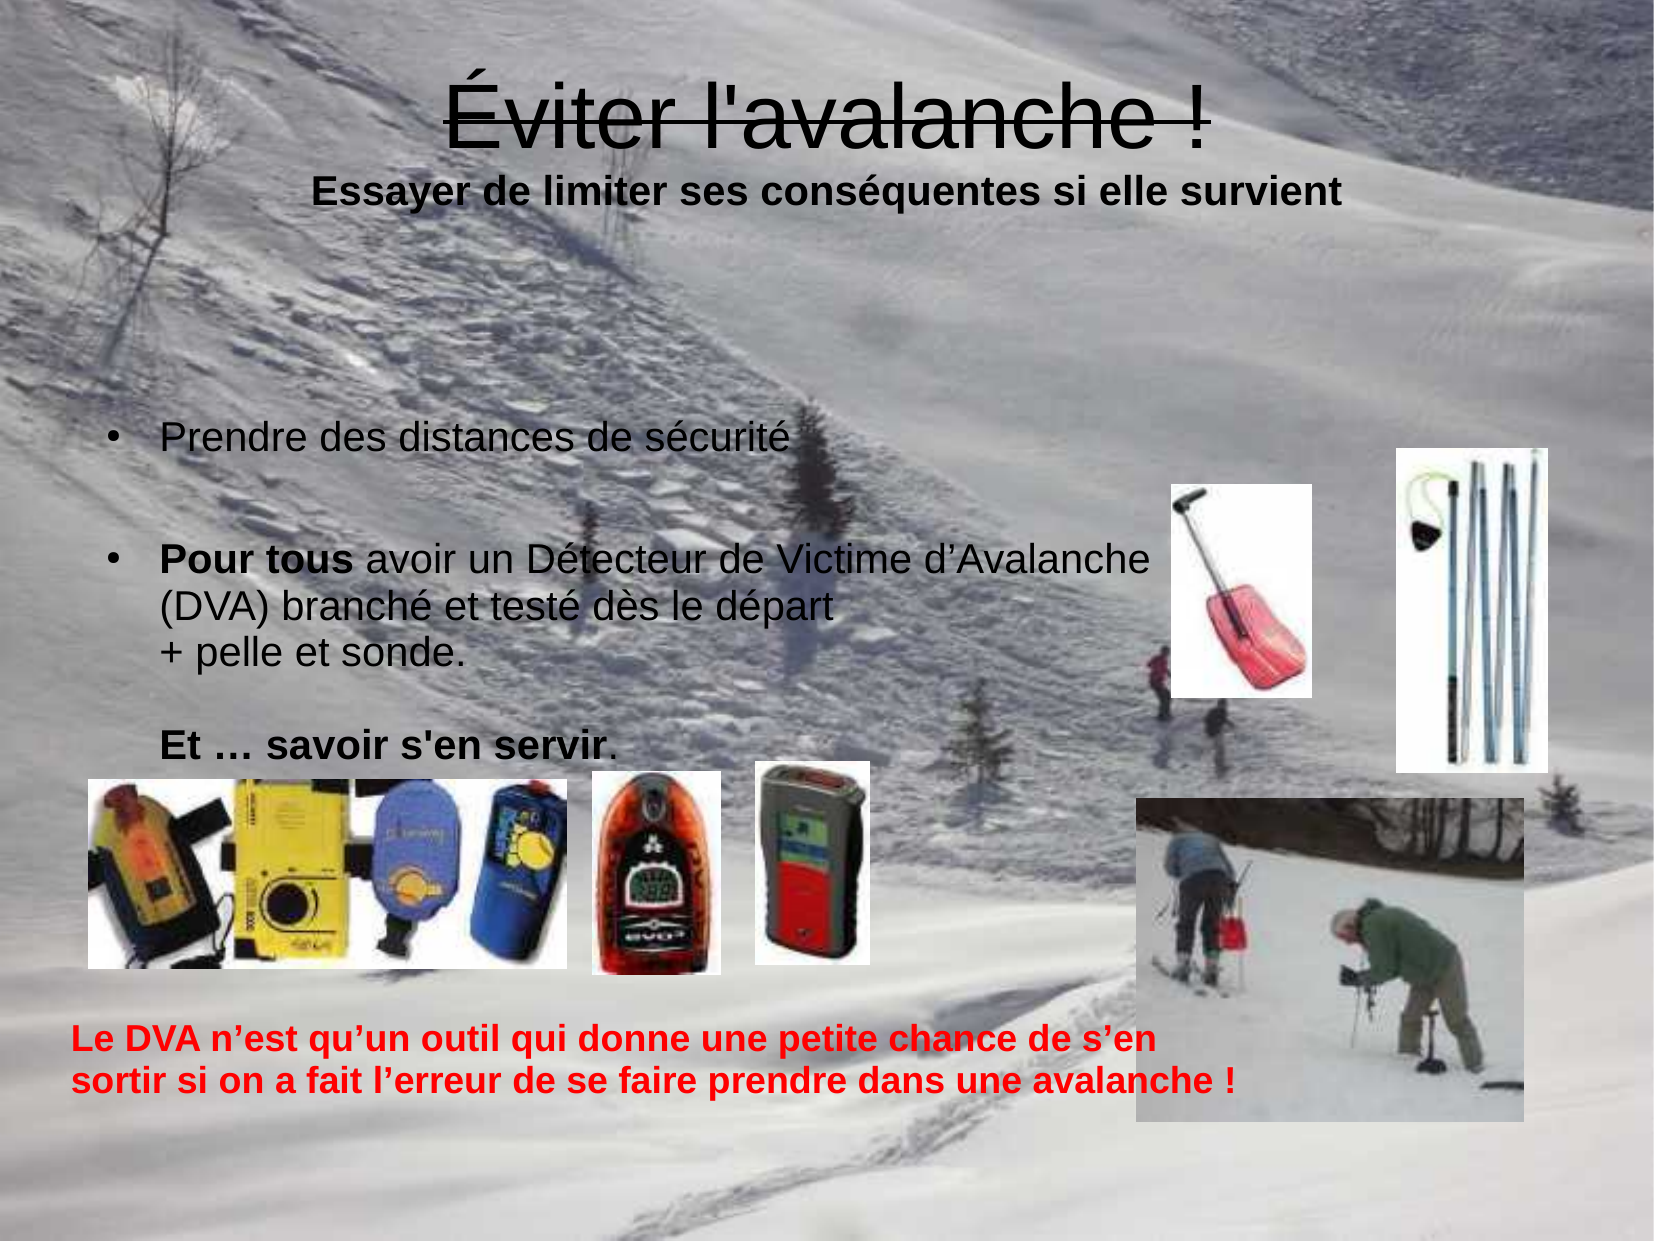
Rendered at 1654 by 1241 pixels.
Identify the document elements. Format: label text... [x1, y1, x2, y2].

list Prendre des distances de sécurité Pour tous avoir un Détecteur de Victime d’Avalanche (DVA) branché et testé dès le départ + pelle et sonde. Et … savoir s'en servir. [88, 413, 1571, 1133]
picture [0, 0, 1654, 1241]
title Éviter l'avalanche ! Essayer de limiter ses conséquentes si elle survient [59, 61, 1595, 219]
text_box Le DVA n’est qu’un outil qui donne une petite chance de s’en sortir si on a fait l’erreur de se faire prendre dans une avalanche ! [70, 1017, 1241, 1111]
